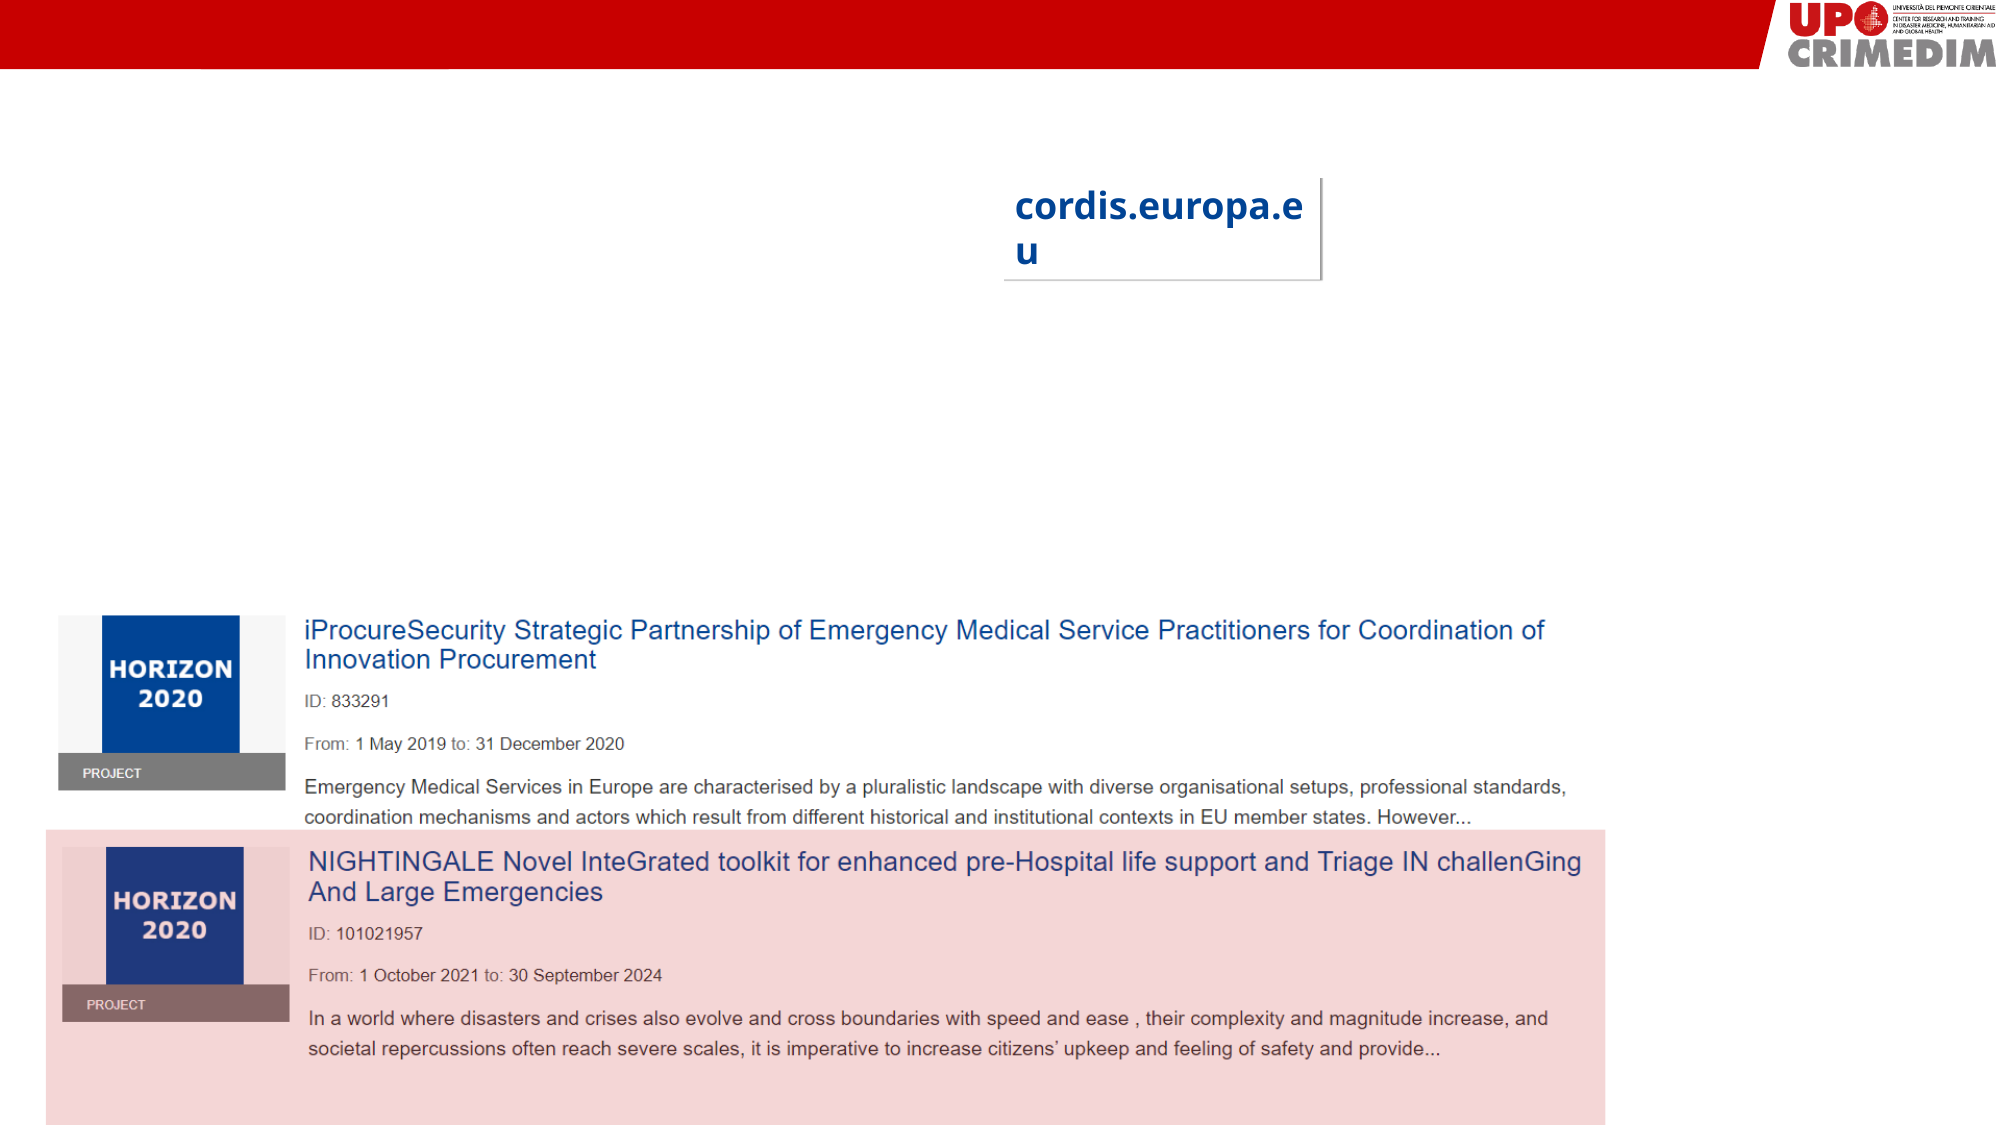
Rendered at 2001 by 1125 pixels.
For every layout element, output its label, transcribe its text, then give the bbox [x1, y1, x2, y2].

picture [57, 136, 1552, 582]
text_box cordis.europa.eu [999, 174, 1320, 280]
picture [1788, 1, 1996, 67]
text_box [45, 829, 1606, 1125]
picture [45, 596, 1577, 829]
